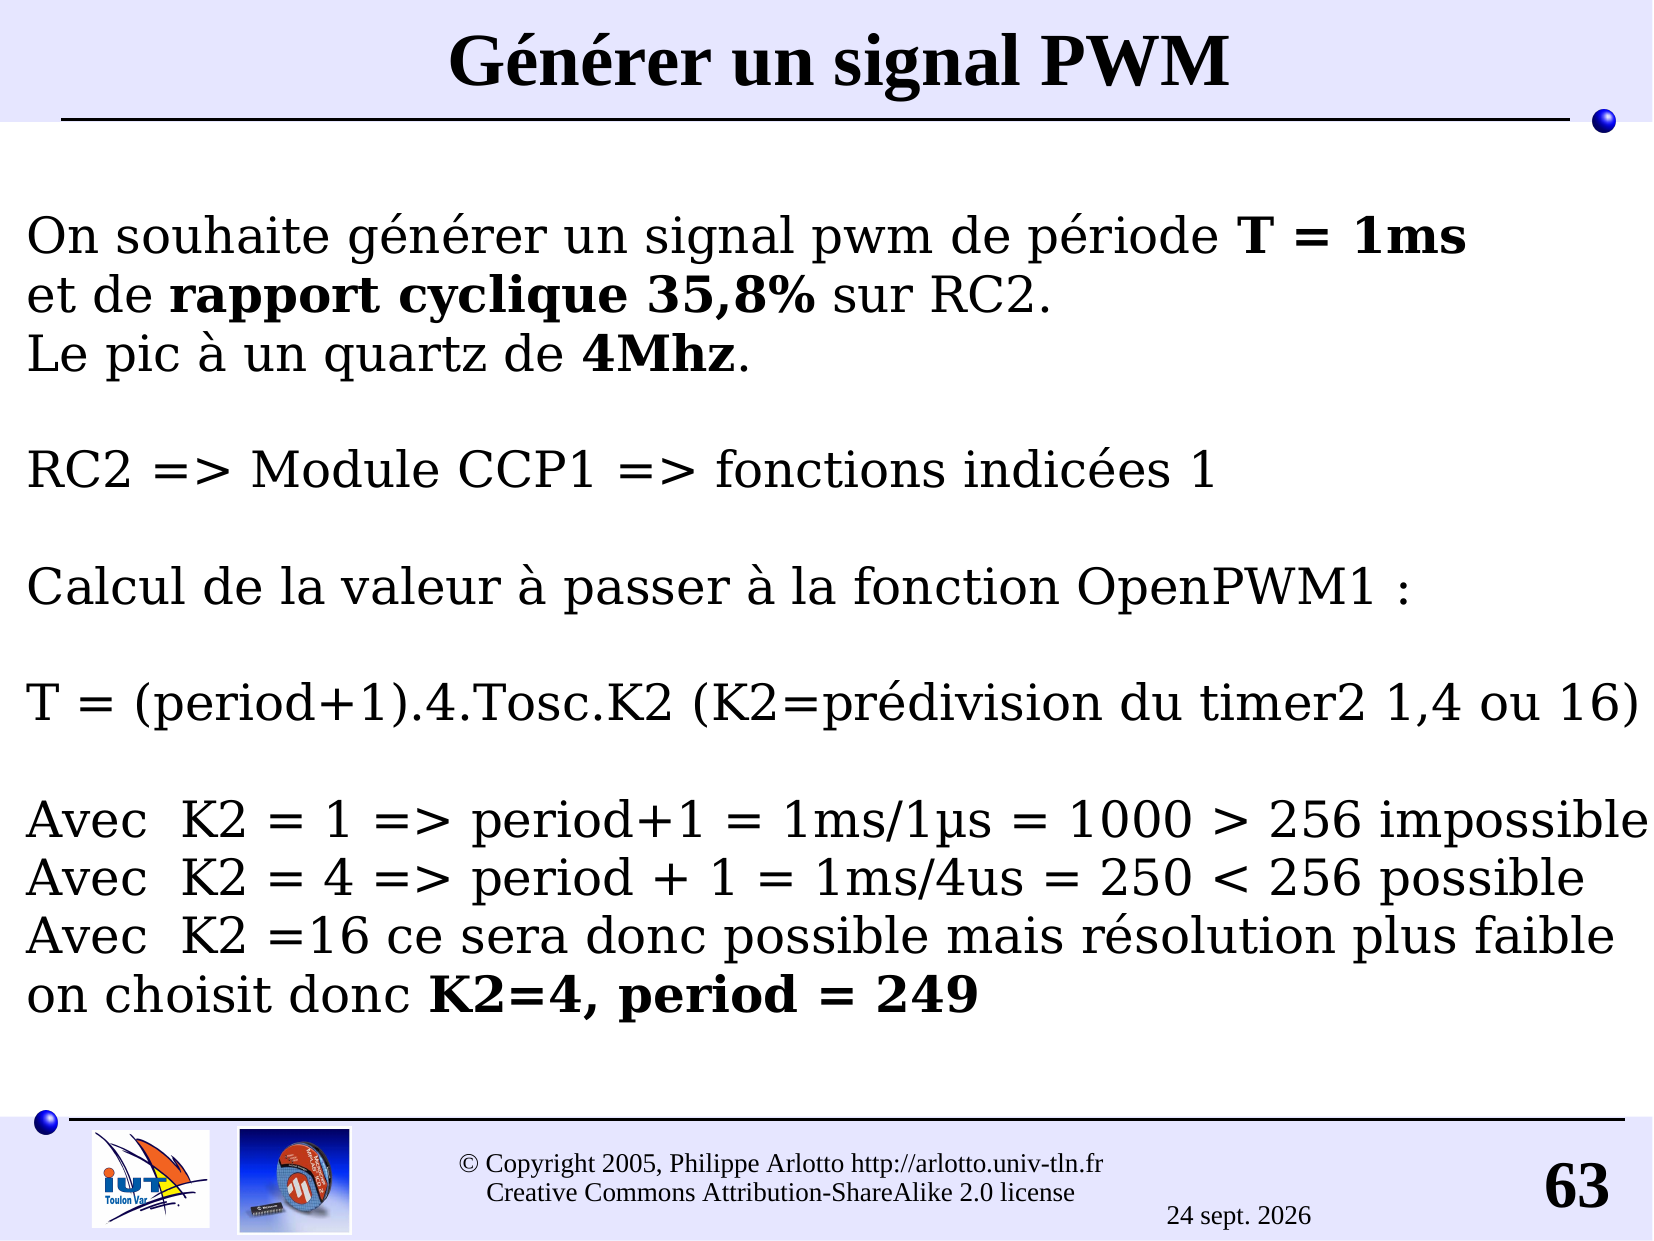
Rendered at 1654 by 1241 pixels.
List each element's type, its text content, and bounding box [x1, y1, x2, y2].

title Générer un signal PWM [95, 14, 1585, 107]
picture [237, 1126, 352, 1235]
text_box On souhaite générer un signal pwm de période T = 1ms et de rapport cyclique 35,8% sur RC2. Le pic à un quartz de 4Mhz. RC2 => Module CCP1 => fonctions indicées 1 Calcul de la valeur à passer à la fonction OpenPWM1 : T = (period+1).4.Tosc.K2 (K2=prédivision du timer2 1,4 ou 16) Avec K2 = 1 => period+1 = 1ms/1µs = 1000 > 256 impossible Avec K2 = 4 => period + 1 = 1ms/4us = 250 < 256 possible Avec K2 =16 ce sera donc possible mais résolution plus faible on choisit donc K2=4, period = 249 [26, 206, 1652, 1083]
